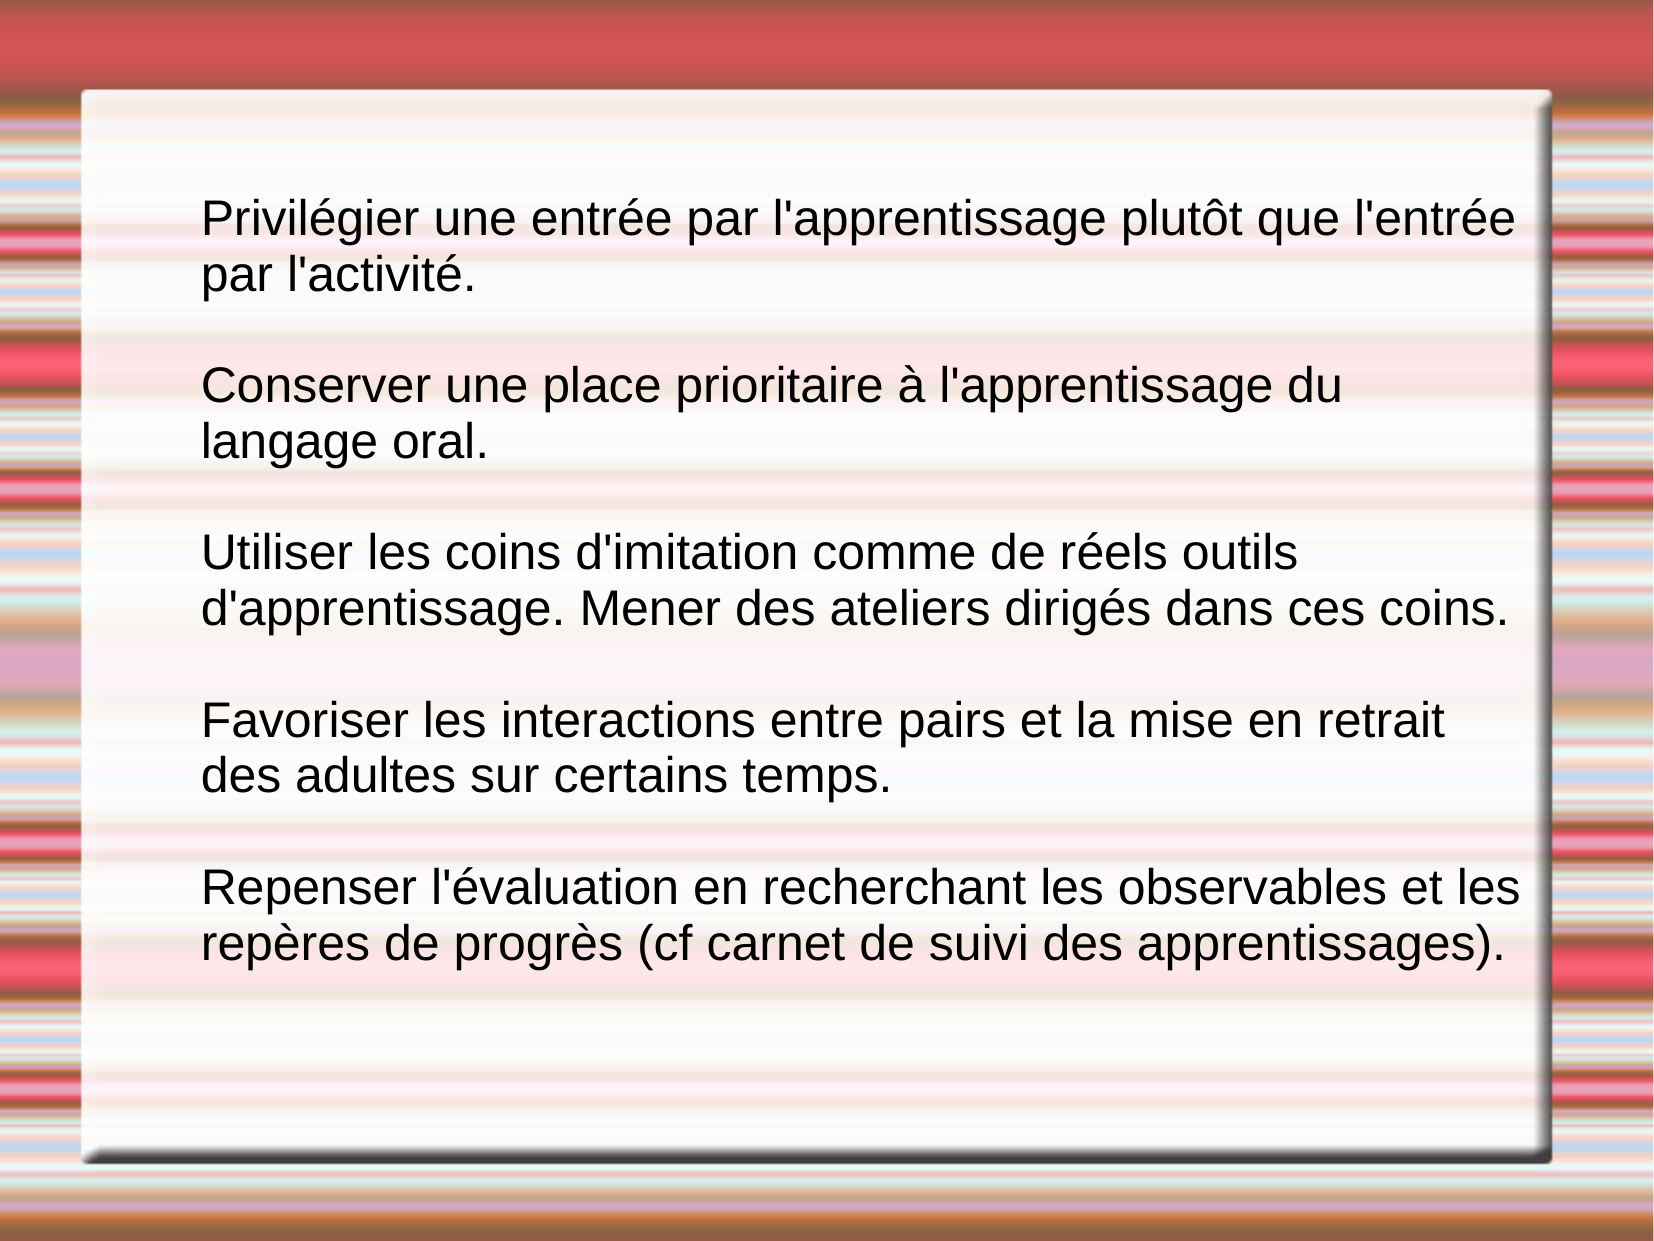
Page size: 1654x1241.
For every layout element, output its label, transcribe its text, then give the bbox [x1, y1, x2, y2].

picture [0, 0, 1654, 1241]
list Privilégier une entrée par l'apprentissage plutôt que l'entrée par l'activité. Conserver une place prioritaire à l'apprentissage du langage oral. Utiliser les coins d'imitation comme de réels outils d'apprentissage. Mener des ateliers dirigés dans ces coins. Favoriser les interactions entre pairs et la mise en retrait des adultes sur certains temps. Repenser l'évaluation en recherchant les observables et les repères de progrès (cf carnet de suivi des apprentissages). [118, 134, 1536, 1123]
